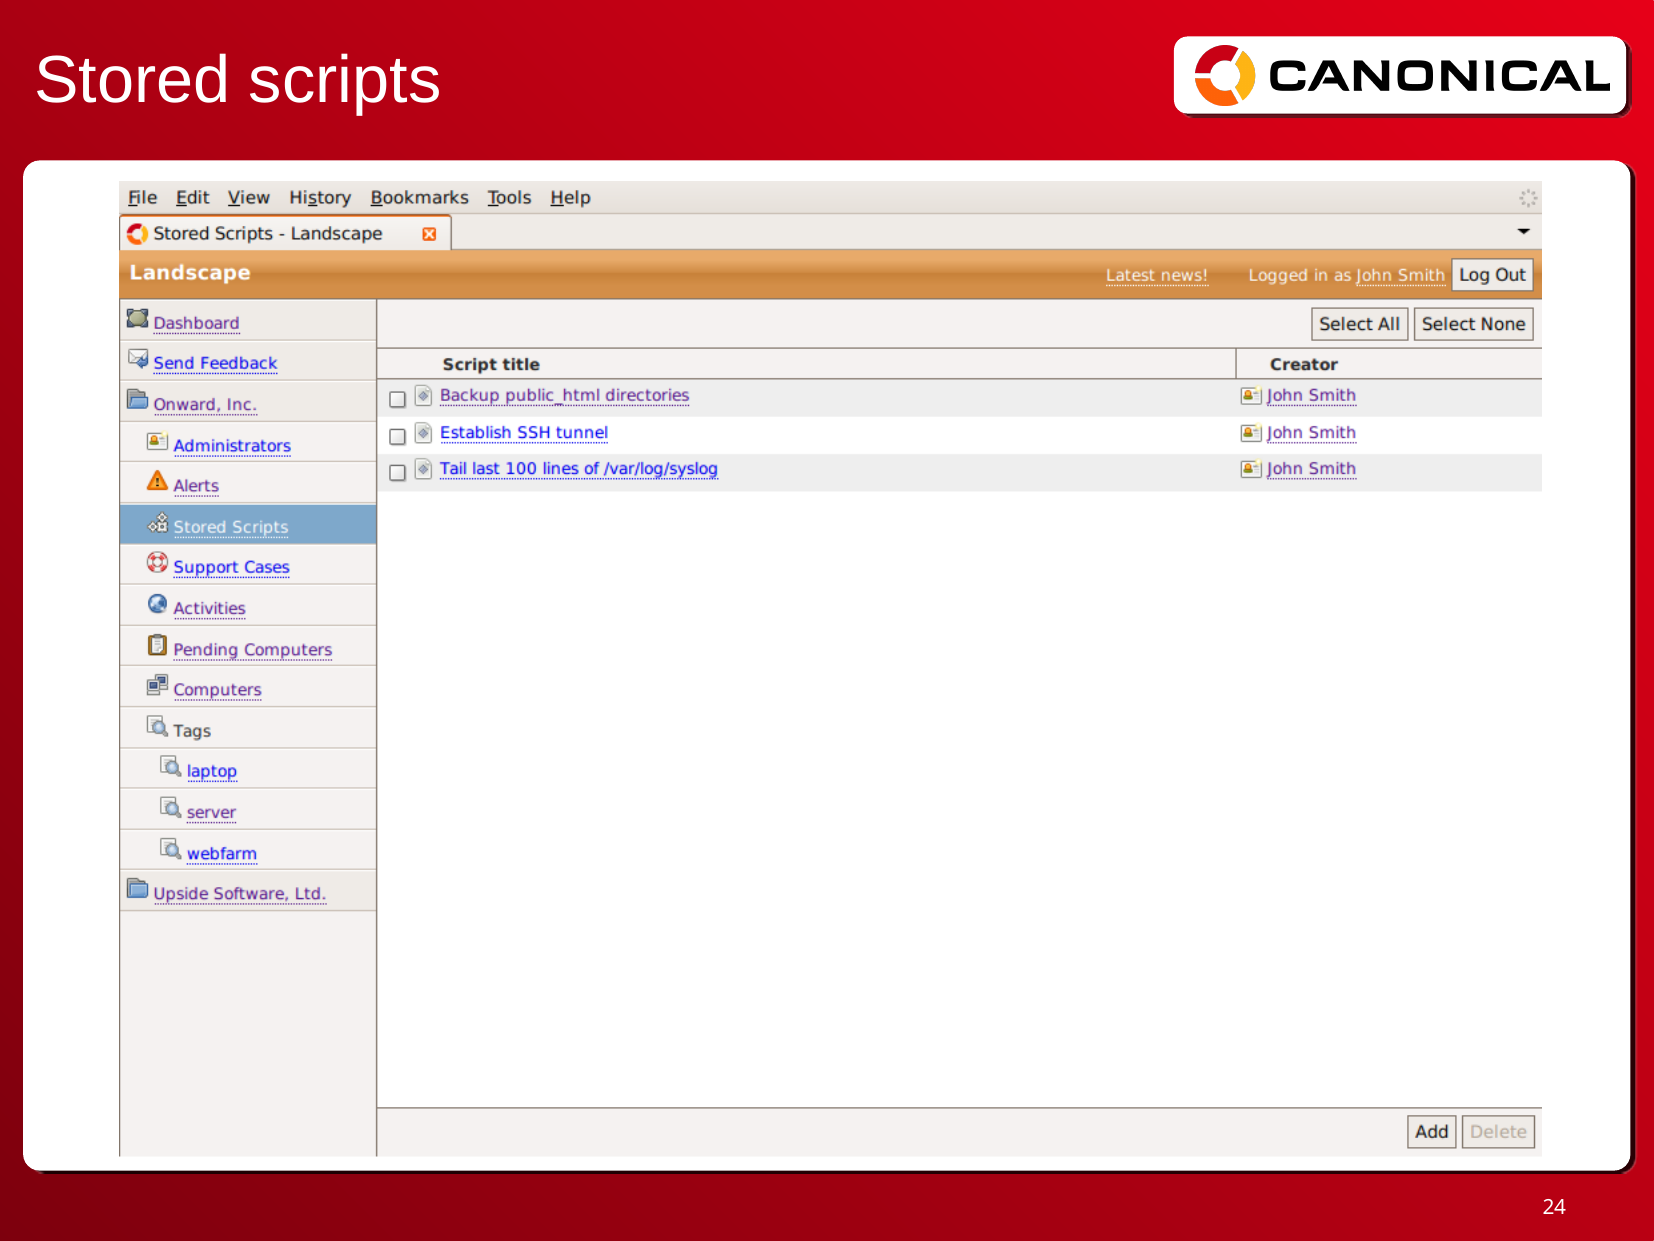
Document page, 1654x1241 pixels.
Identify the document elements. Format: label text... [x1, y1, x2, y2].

picture [1548, 45, 1610, 106]
title Stored scripts [34, 26, 1548, 143]
picture [119, 181, 1542, 1158]
